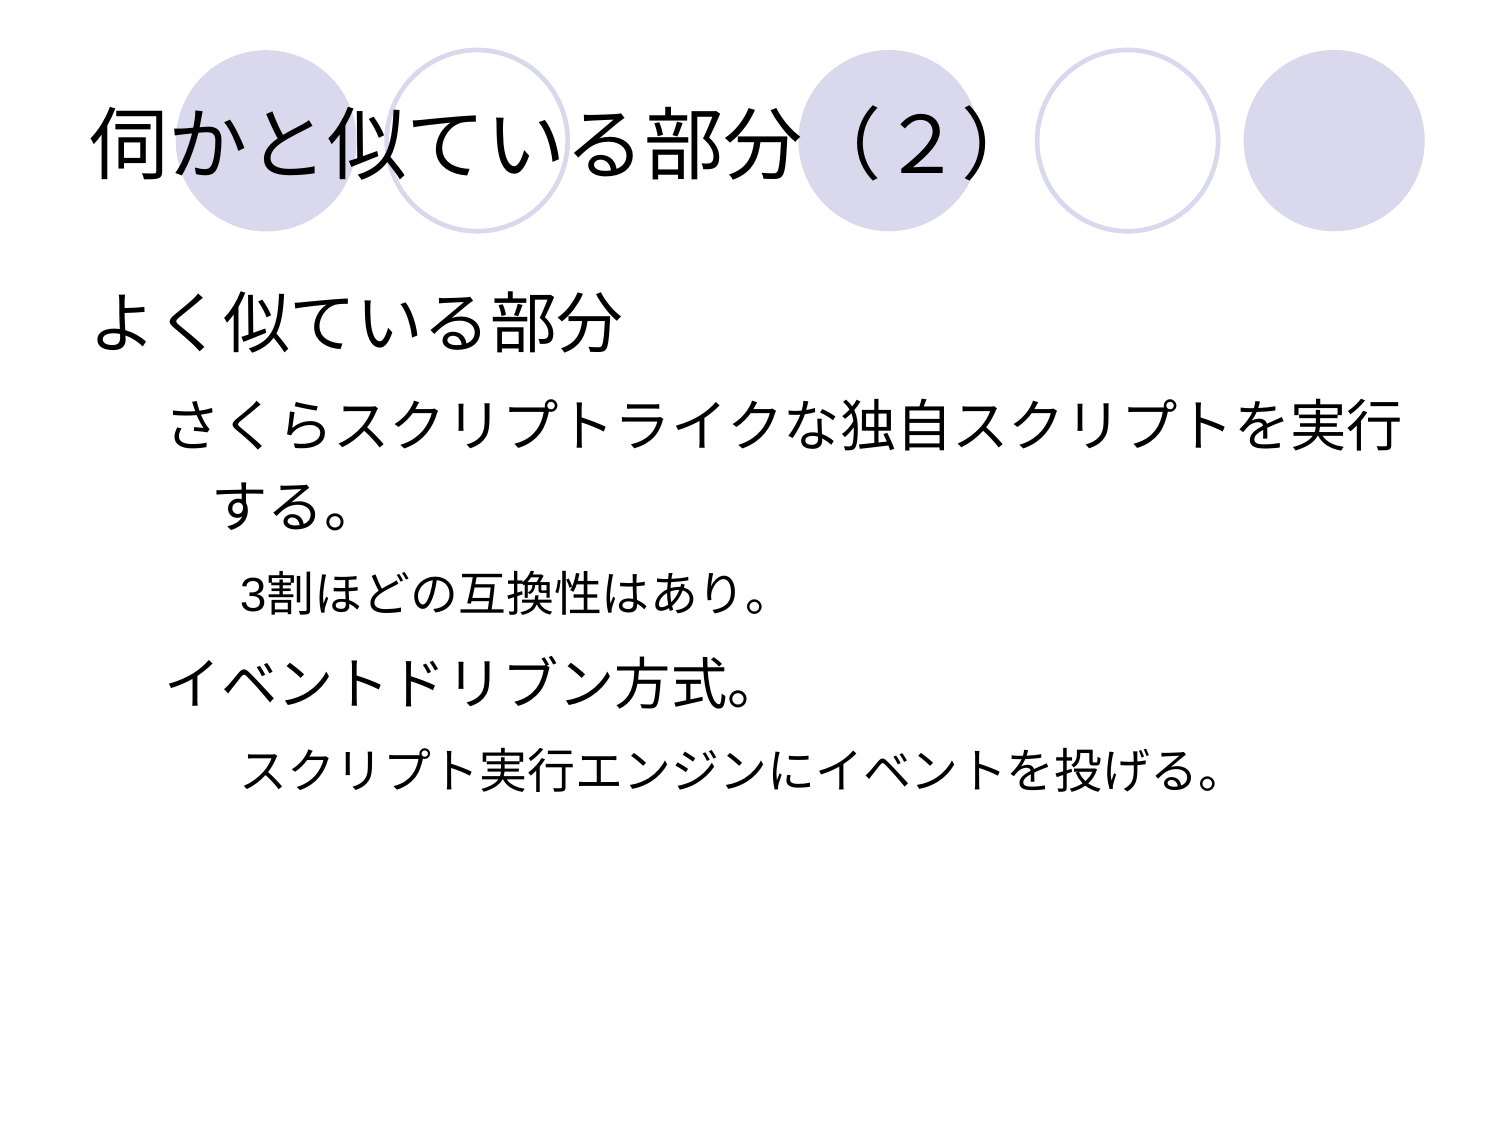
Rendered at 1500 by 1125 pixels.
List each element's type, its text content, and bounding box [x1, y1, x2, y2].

list よく似ている部分 さくらスクリプトライクな独自スクリプトを実行する。 3割ほどの互換性はあり。 イベントドリブン方式。 スクリプト実行エンジンにイベントを投げる。 [75, 262, 1426, 1006]
title 伺かと似ている部分（２） [75, 45, 1426, 233]
